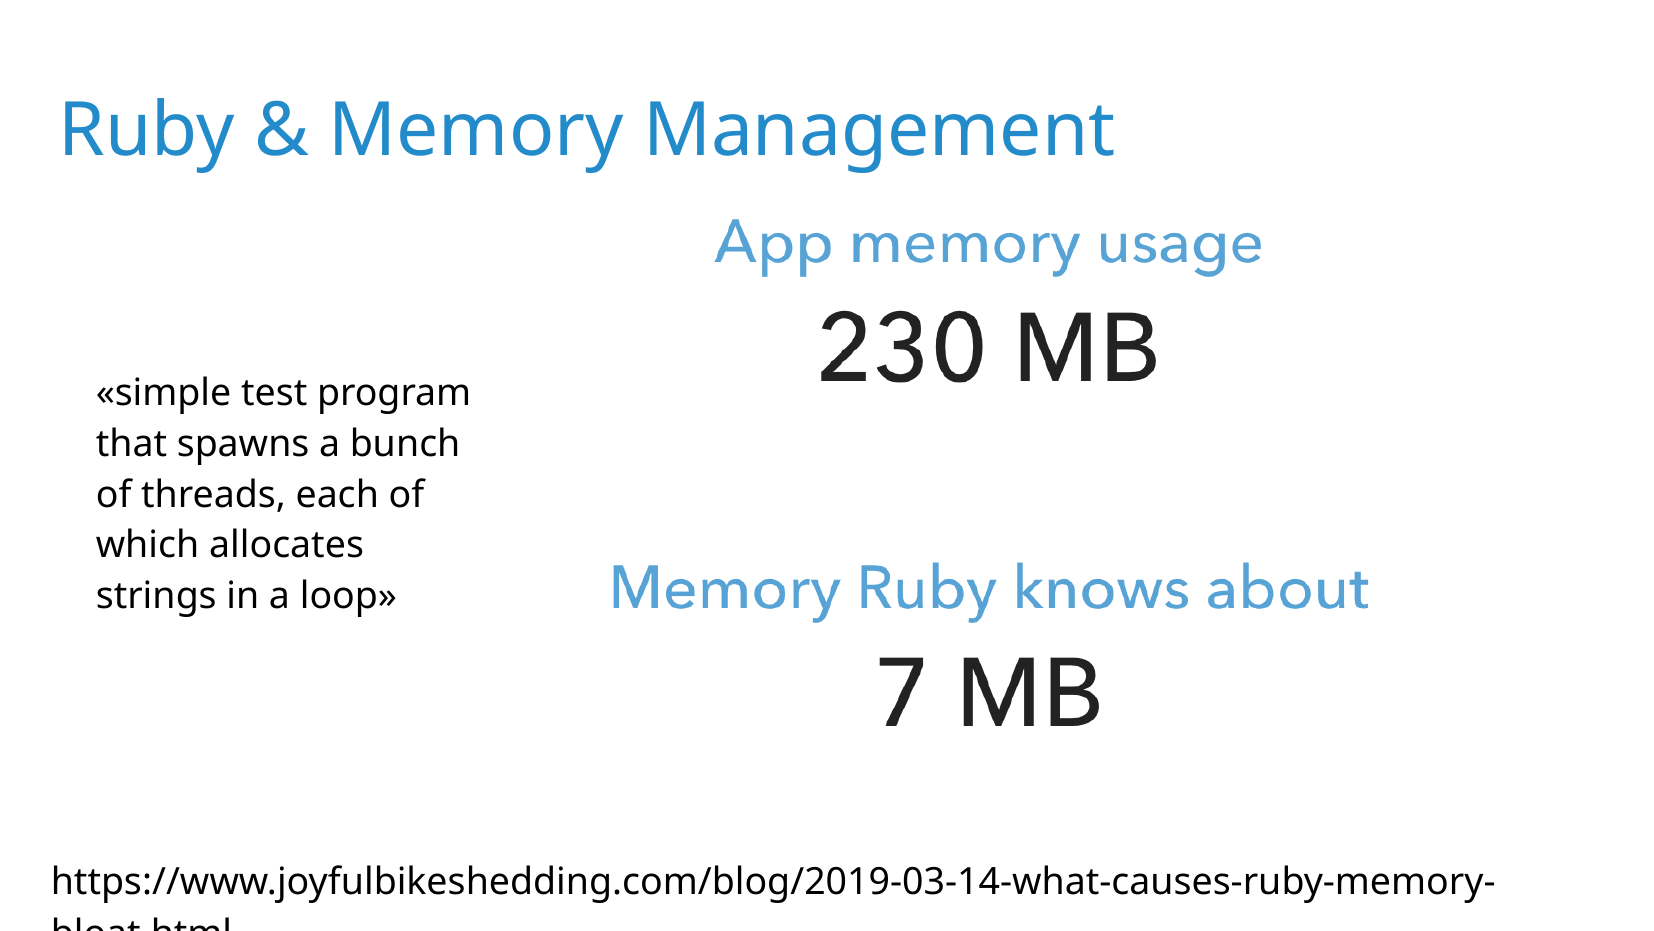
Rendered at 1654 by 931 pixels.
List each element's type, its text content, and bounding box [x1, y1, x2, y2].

title Ruby & Memory Management [59, 59, 1595, 178]
text_box «simple test program that spawns a bunch of threads, each of which allocates strings in a loop» [90, 364, 481, 586]
text_box https://www.joyfulbikeshedding.com/blog/2019-03-14-what-causes-ruby-memory-bloat.html [45, 855, 1592, 900]
picture [570, 192, 1396, 766]
